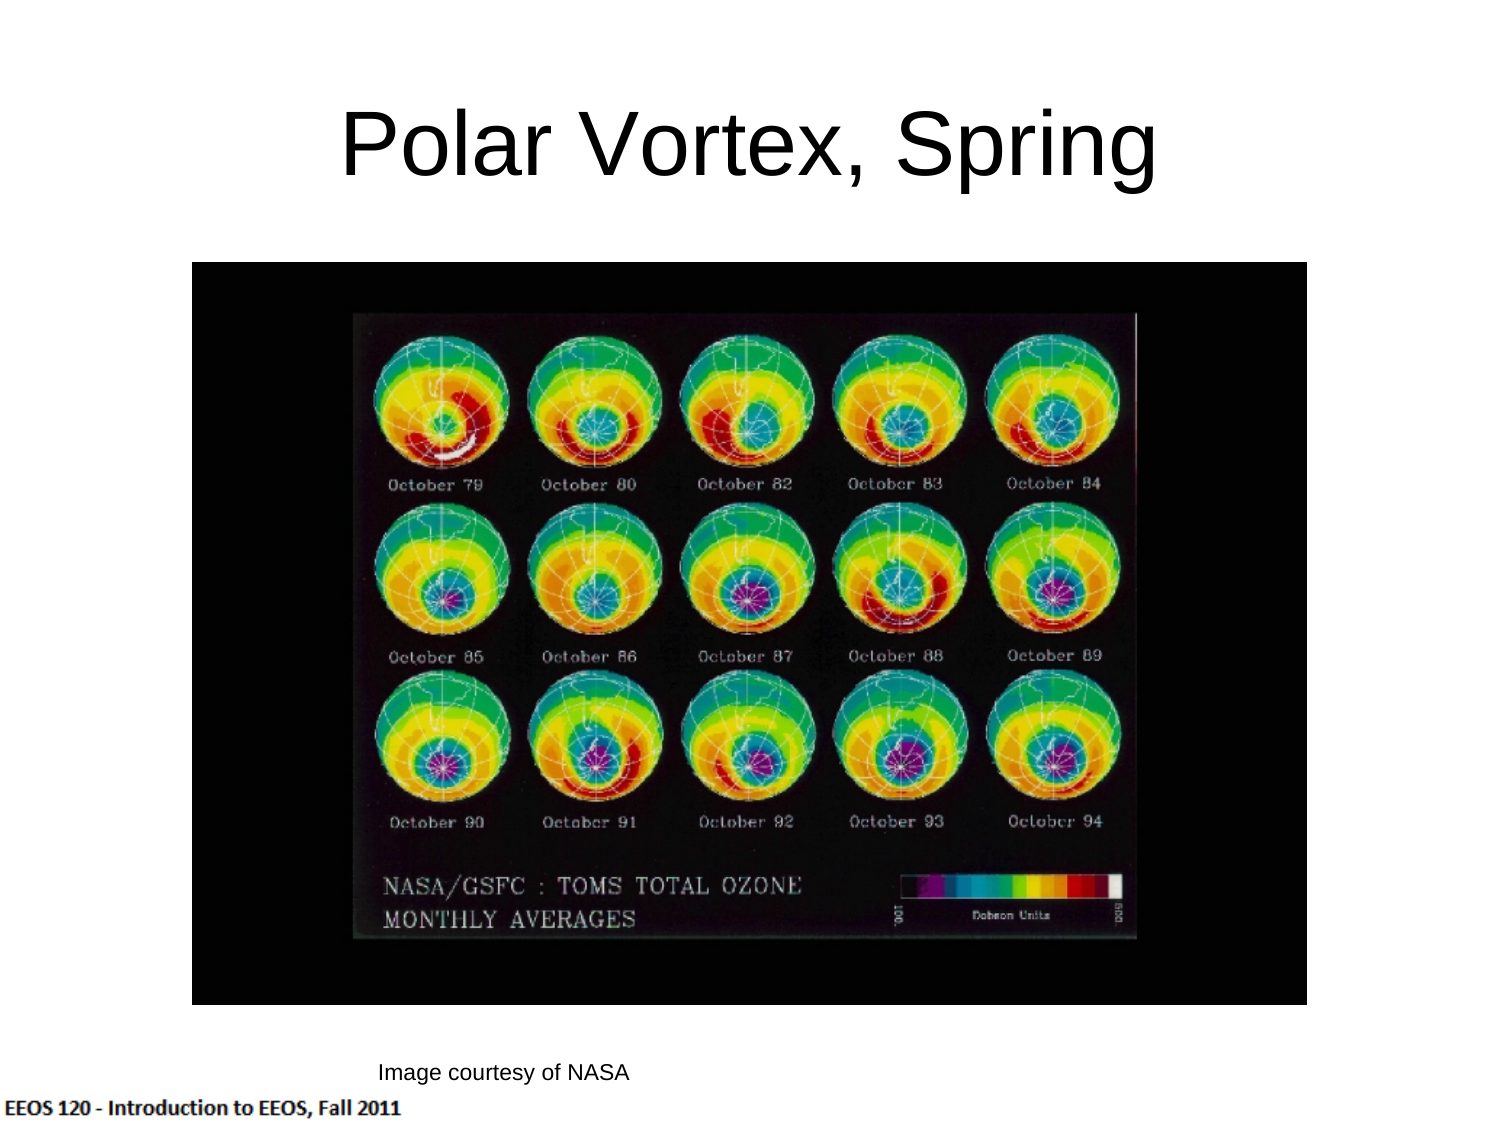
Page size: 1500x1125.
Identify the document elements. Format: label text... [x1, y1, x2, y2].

text_box Image courtesy of NASA [363, 1050, 645, 1093]
title Polar Vortex, Spring [75, 45, 1426, 233]
text_box [192, 262, 1307, 1006]
picture [0, 1090, 406, 1125]
